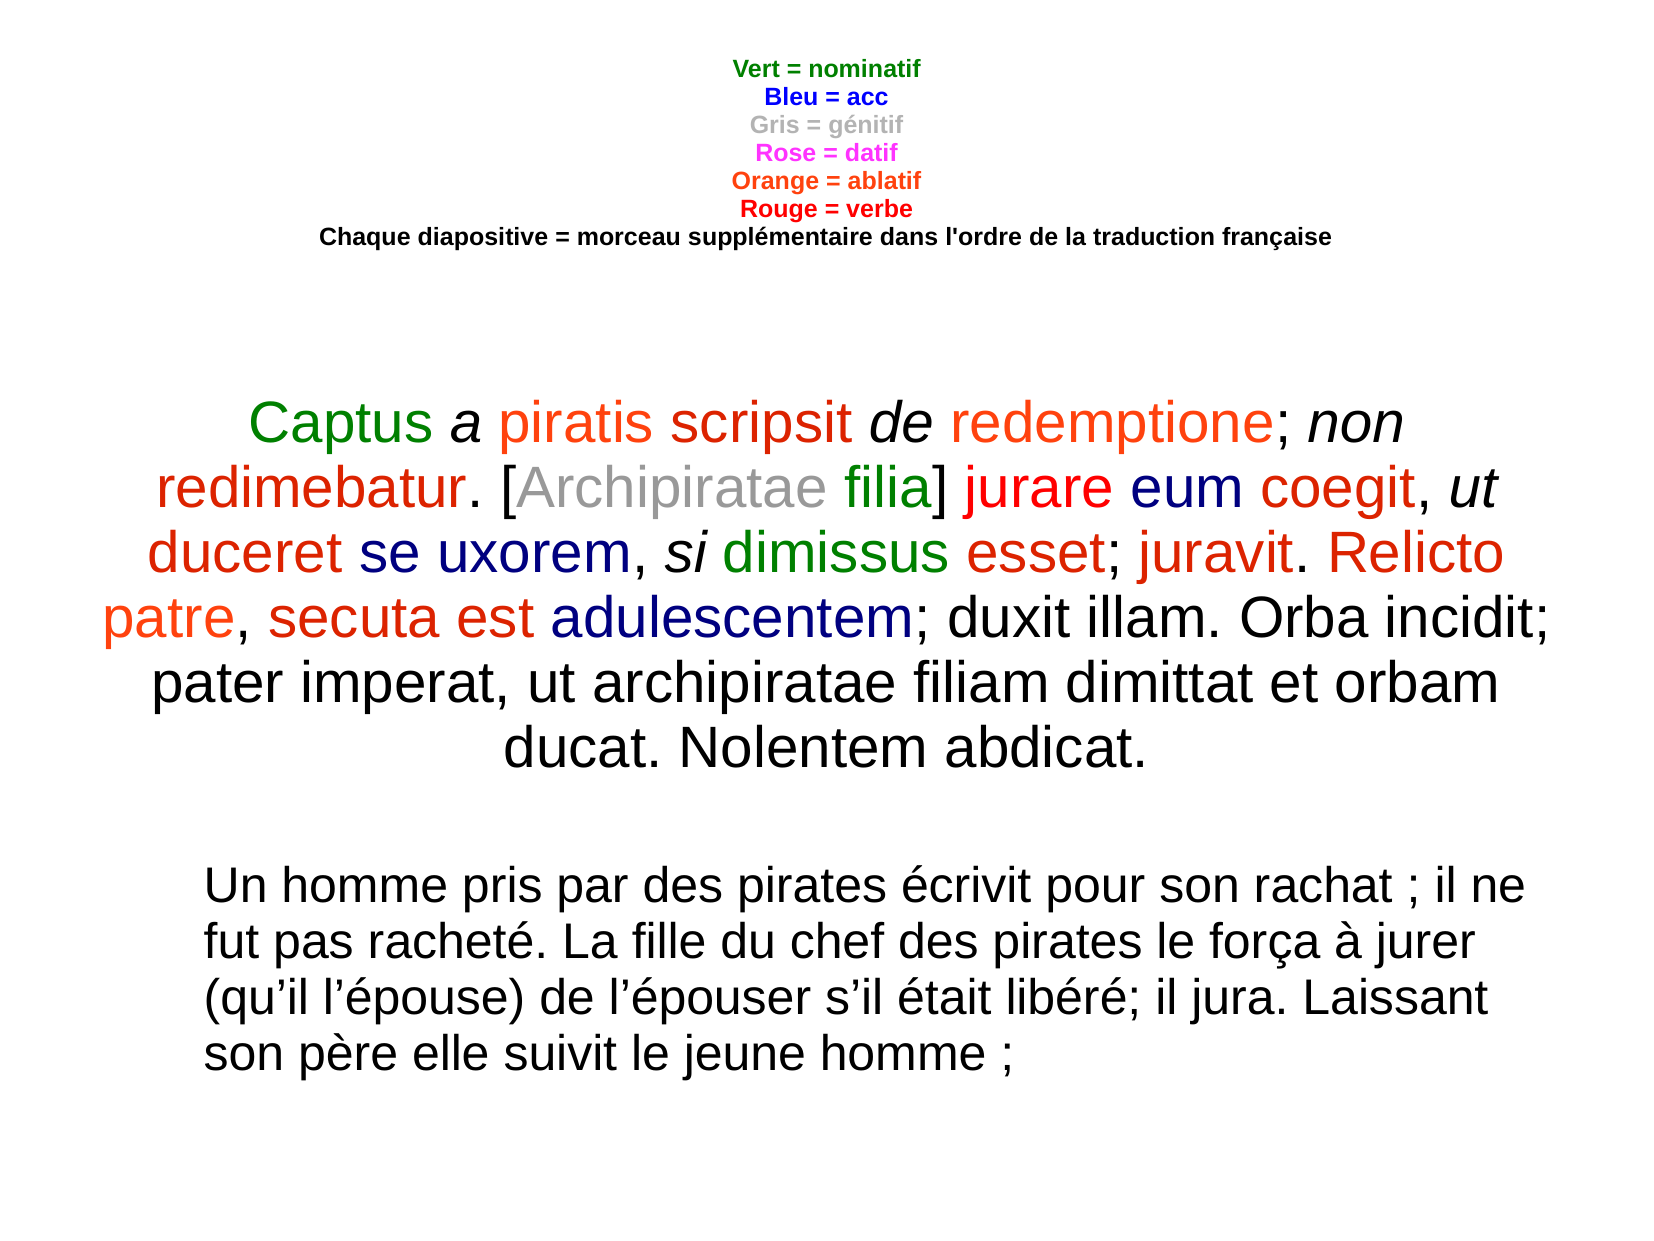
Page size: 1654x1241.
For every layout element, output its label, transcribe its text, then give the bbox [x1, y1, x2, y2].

text_box Un homme pris par des pirates écrivit pour son rachat ; il ne fut pas racheté. La fille du chef des pirates le força à jurer (qu’il l’épouse) de l’épouser s’il était libéré; il jura. Laissant son père elle suivit le jeune homme ; [188, 850, 1571, 1089]
title Vert = nominatif Bleu = acc Gris = génitif Rose = datif Orange = ablatif Rouge = verbe Chaque diapositive = morceau supplémentaire dans l'ordre de la traduction française [82, 49, 1571, 257]
subtitle Captus a piratis scripsit de redemptione; non redimebatur. [Archipiratae filia] jurare eum coegit, ut duceret se uxorem, si dimissus esset; juravit. Relicto patre, secuta est adulescentem; duxit illam. Orba incidit; pater imperat, ut archipiratae filiam dimittat et orbam ducat. Nolentem abdicat. [82, 318, 1571, 851]
